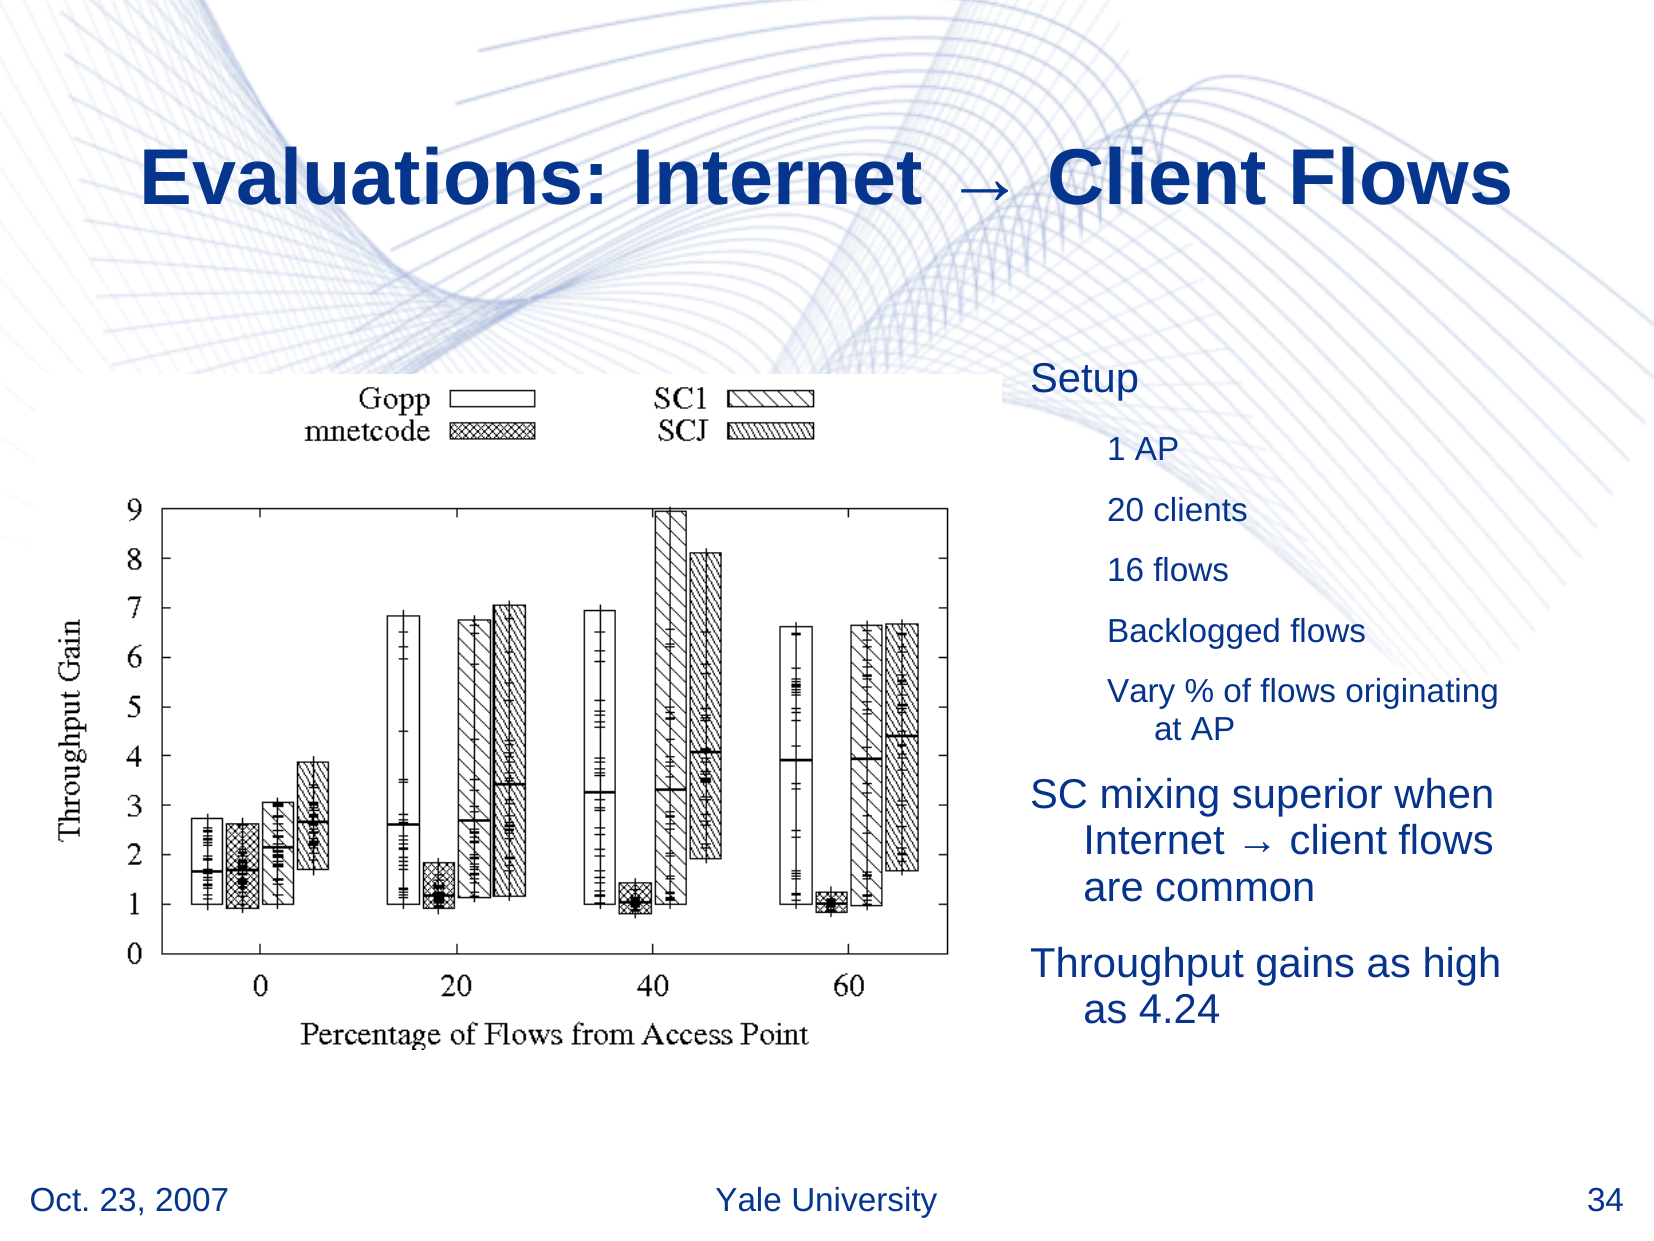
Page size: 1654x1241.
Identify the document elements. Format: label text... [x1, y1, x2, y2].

list Setup 1 AP 20 clients 16 flows Backlogged flows Vary % of flows originating at AP SC mixing superior when Internet → client flows are common Throughput gains as high as 4.24 [1012, 354, 1536, 1123]
picture [0, 0, 1654, 1241]
title Evaluations: Internet → Client Flows [118, 59, 1536, 296]
